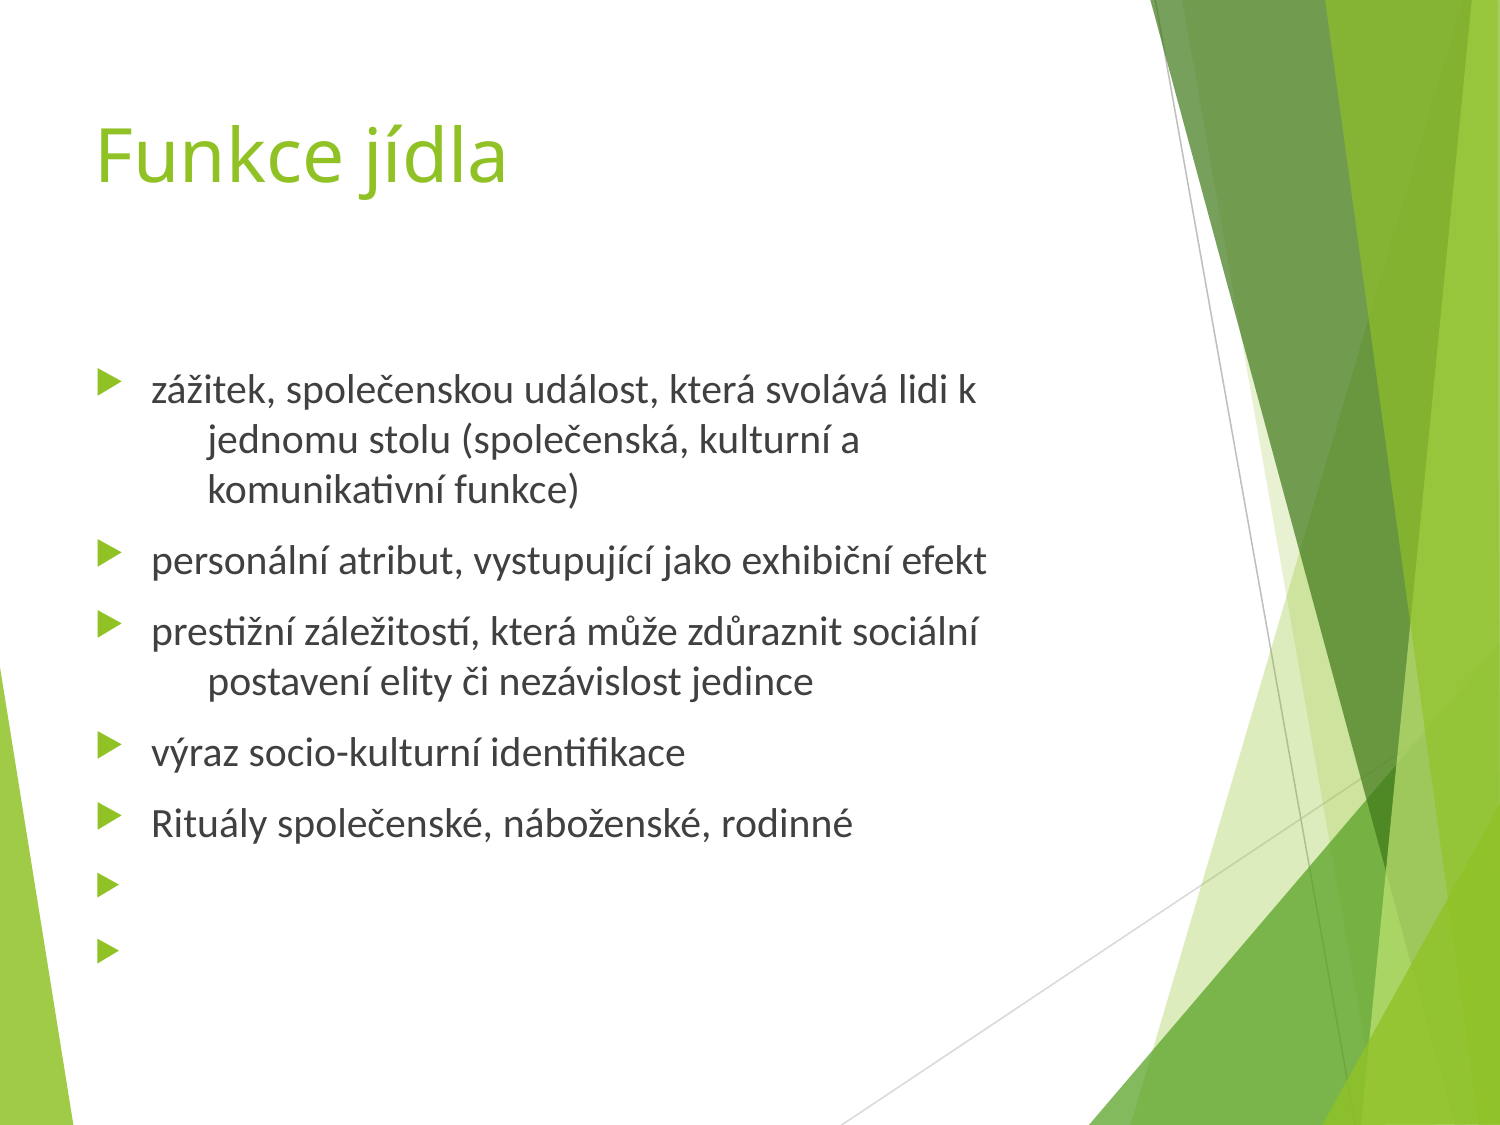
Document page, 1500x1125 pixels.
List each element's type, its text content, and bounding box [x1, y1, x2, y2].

list zážitek, společenskou událost, která svolává lidi k jednomu stolu (společenská, kulturní a komunikativní funkce) personální atribut, vystupující jako exhibiční efekt prestižní záležitostí, která může zdůraznit sociální postavení elity či nezávislost jedince výraz socio-kulturní identifikace Rituály společenské, náboženské, rodinné [79, 354, 1121, 992]
title Funkce jídla [79, 99, 1121, 317]
